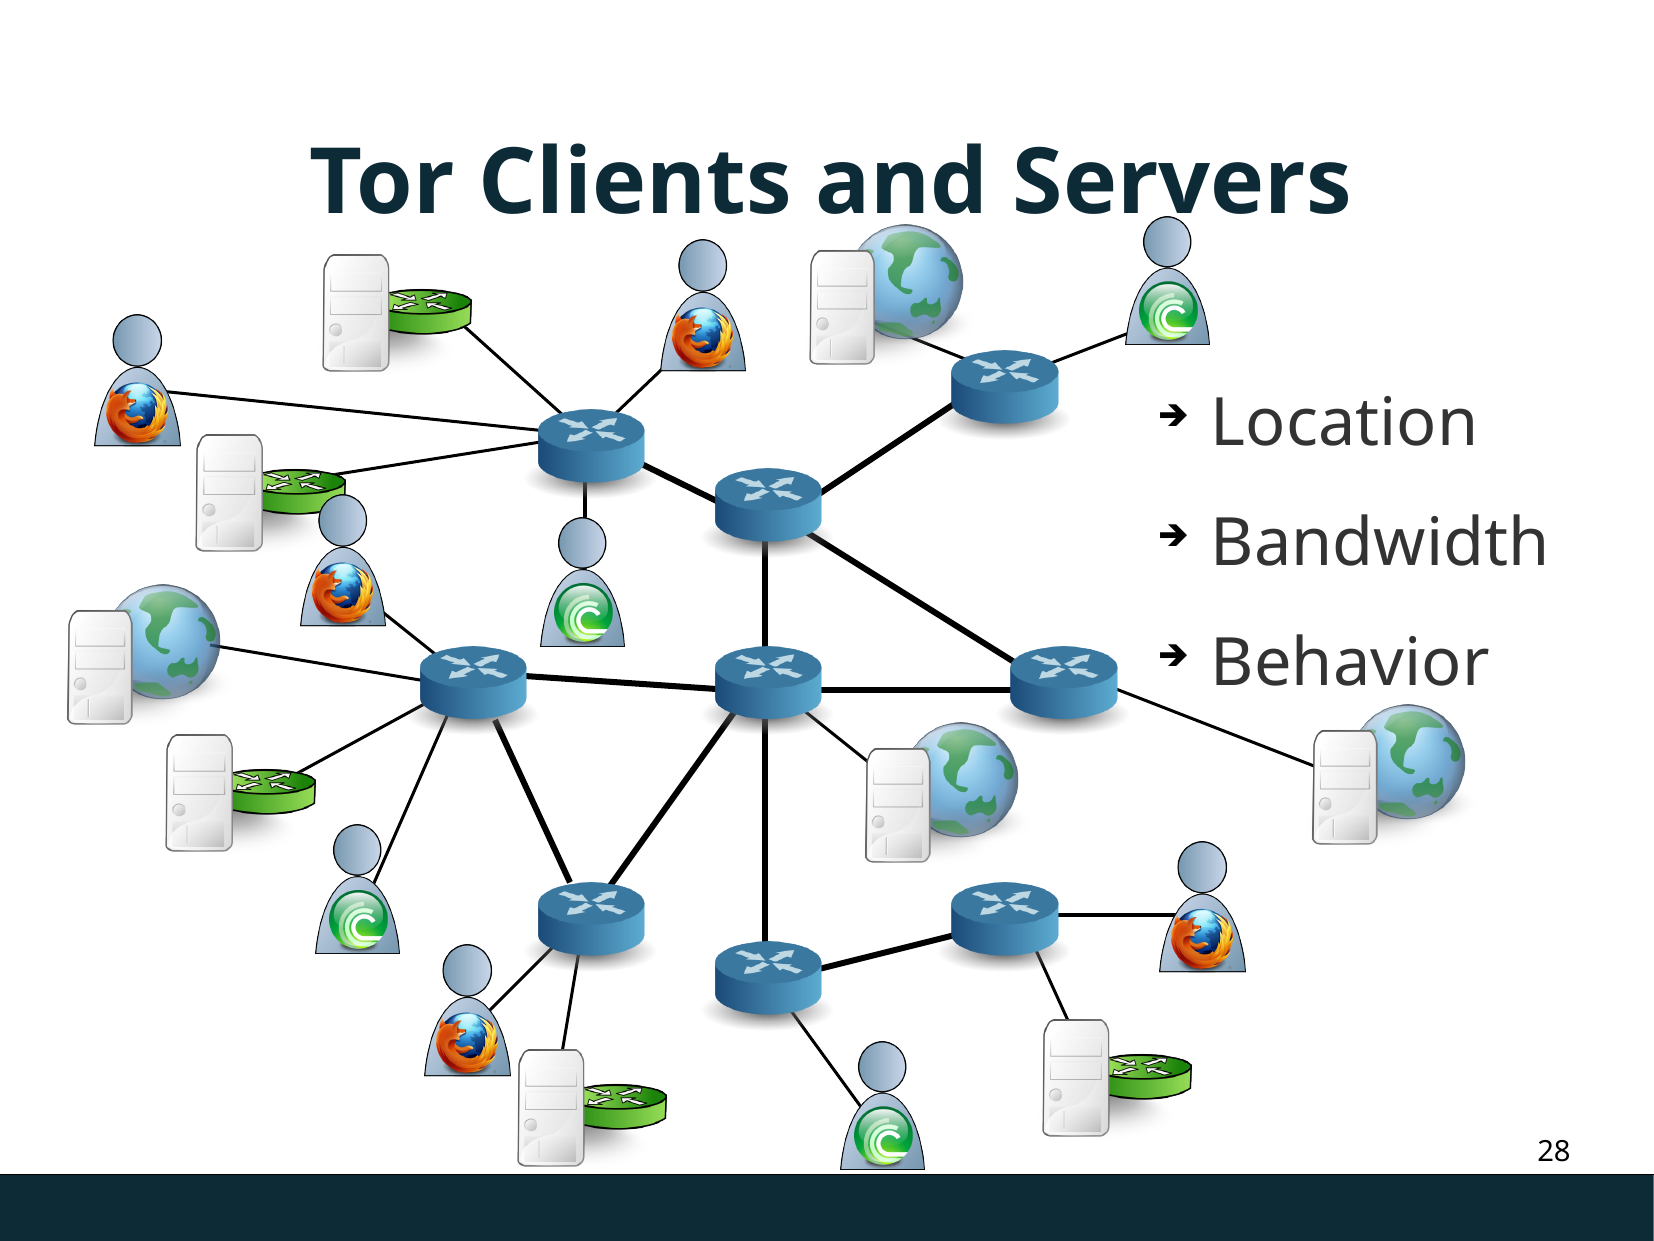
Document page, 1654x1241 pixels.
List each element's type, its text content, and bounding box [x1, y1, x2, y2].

picture [802, 224, 1071, 440]
picture [1125, 216, 1210, 346]
picture [660, 239, 746, 374]
picture [523, 882, 657, 972]
picture [188, 434, 386, 629]
picture [405, 646, 539, 736]
picture [1035, 1019, 1192, 1141]
picture [424, 944, 667, 1171]
picture [94, 314, 181, 449]
list Location Bandwidth Behavior [1140, 374, 1591, 1021]
picture [700, 468, 834, 558]
picture [60, 584, 233, 728]
picture [936, 882, 1071, 972]
picture [700, 646, 834, 736]
picture [540, 517, 625, 647]
picture [158, 734, 400, 954]
picture [315, 254, 472, 376]
picture [1305, 704, 1478, 848]
picture [858, 646, 1130, 866]
title Tor Clients and Servers [86, 74, 1575, 282]
picture [840, 1041, 925, 1171]
picture [700, 941, 834, 1031]
picture [1159, 841, 1246, 976]
picture [523, 409, 657, 499]
